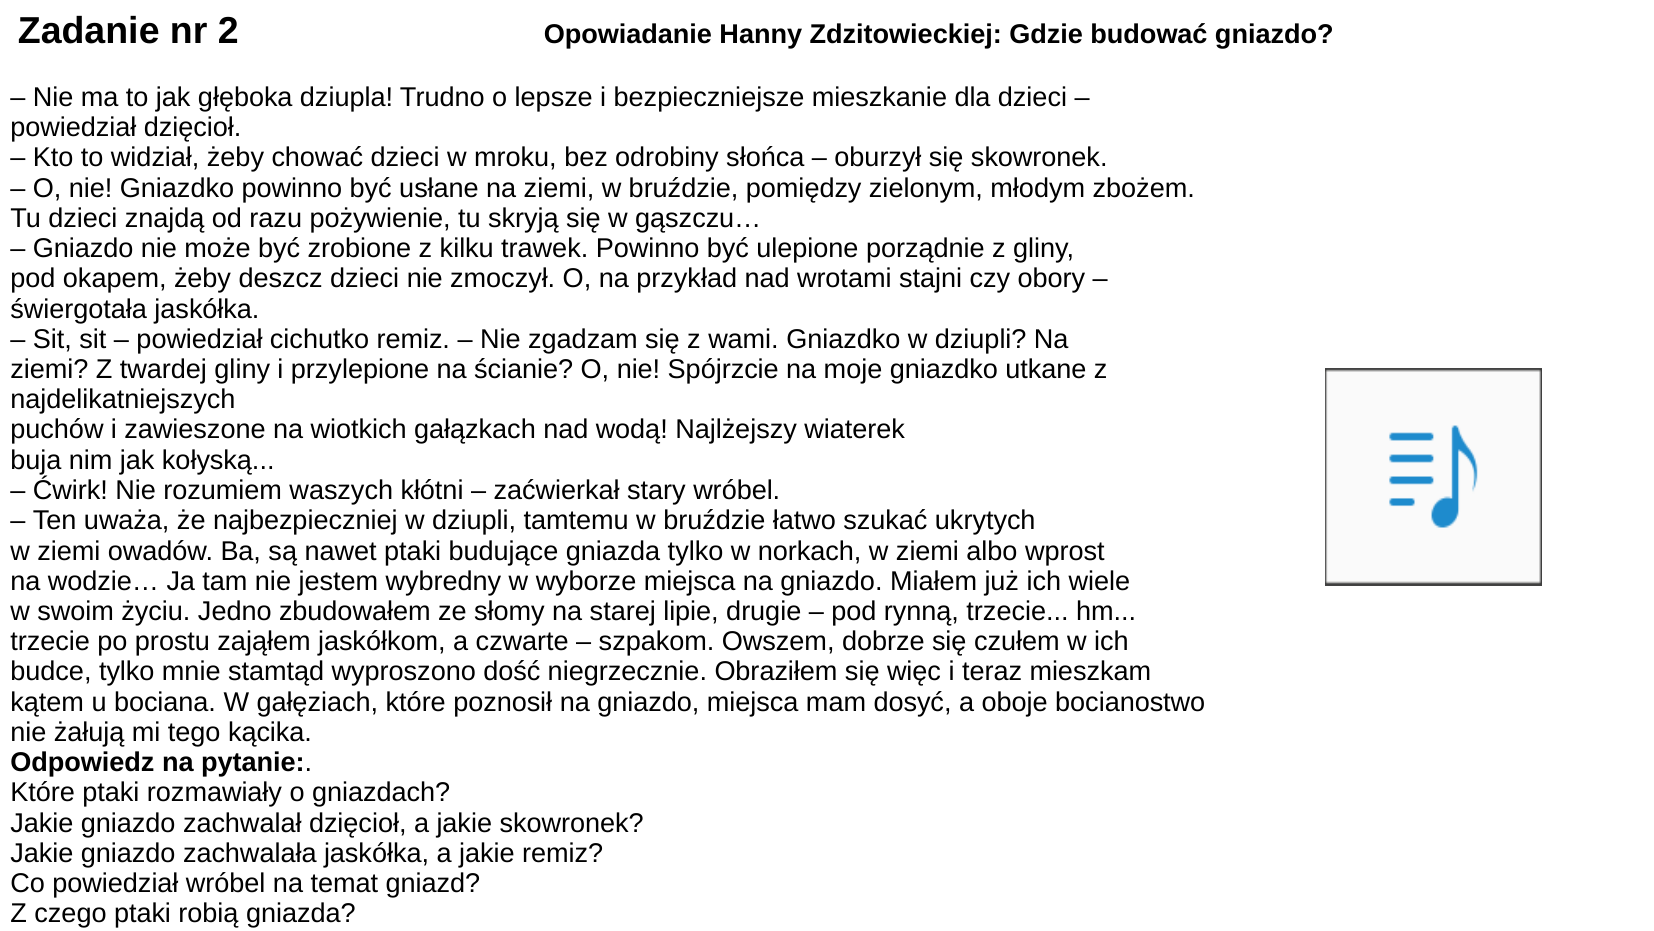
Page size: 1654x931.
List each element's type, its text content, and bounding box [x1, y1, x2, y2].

text_box Zadanie nr 2 Opowiadanie Hanny Zdzitowieckiej: Gdzie budować gniazdo? – Nie ma to jak głęboka dziupla! Trudno o lepsze i bezpieczniejsze mieszkanie dla dzieci – powiedział dzięcioł. – Kto to widział, żeby chować dzieci w mroku, bez odrobiny słońca – oburzył się skowronek. – O, nie! Gniazdko powinno być usłane na ziemi, w bruździe, pomiędzy zielonym, młodym zbożem. Tu dzieci znajdą od razu pożywienie, tu skryją się w gąszczu… – Gniazdo nie może być zrobione z kilku trawek. Powinno być ulepione porządnie z gliny, pod okapem, żeby deszcz dzieci nie zmoczył. O, na przykład nad wrotami stajni czy obory – świergotała jaskółka. – Sit, sit – powiedział cichutko remiz. – Nie zgadzam się z wami. Gniazdko w dziupli? Na ziemi? Z twardej gliny i przylepione na ścianie? O, nie! Spójrzcie na moje gniazdko utkane z najdelikatniejszych puchów i zawieszone na wiotkich gałązkach nad wodą! Najlżejszy wiaterek buja nim jak kołyską... – Ćwirk! Nie rozumiem waszych kłótni – zaćwierkał stary wróbel. – Ten uważa, że najbezpieczniej w dziupli, tamtemu w bruździe łatwo szukać ukrytych w ziemi owadów. Ba, są nawet ptaki budujące gniazda tylko w norkach, w ziemi albo wprost na wodzie… Ja tam nie jestem wybredny w wyborze miejsca na gniazdo. Miałem już ich wiele w swoim życiu. Jedno zbudowałem ze słomy na starej lipie, drugie – pod rynną, trzecie... hm... trzecie po prostu zająłem jaskółkom, a czwarte – szpakom. Owszem, dobrze się czułem w ich budce, tylko mnie stamtąd wyproszono dość niegrzecznie. Obraziłem się więc i teraz mieszkam kątem u bociana. W gałęziach, które poznosił na gniazdo, miejsca mam dosyć, a oboje bocianostwo nie żałują mi tego kącika. Odpowiedz na pytanie:. Które ptaki rozmawiały o gniazdach? Jakie gniazdo zachwalał dzięcioł, a jakie skowronek? Jakie gniazdo zachwalała jaskółka, a jakie remiz? Co powiedział wróbel na temat gniazd? Z czego ptaki robią gniazda? [0, 2, 1362, 931]
text_box [1323, 367, 1544, 587]
